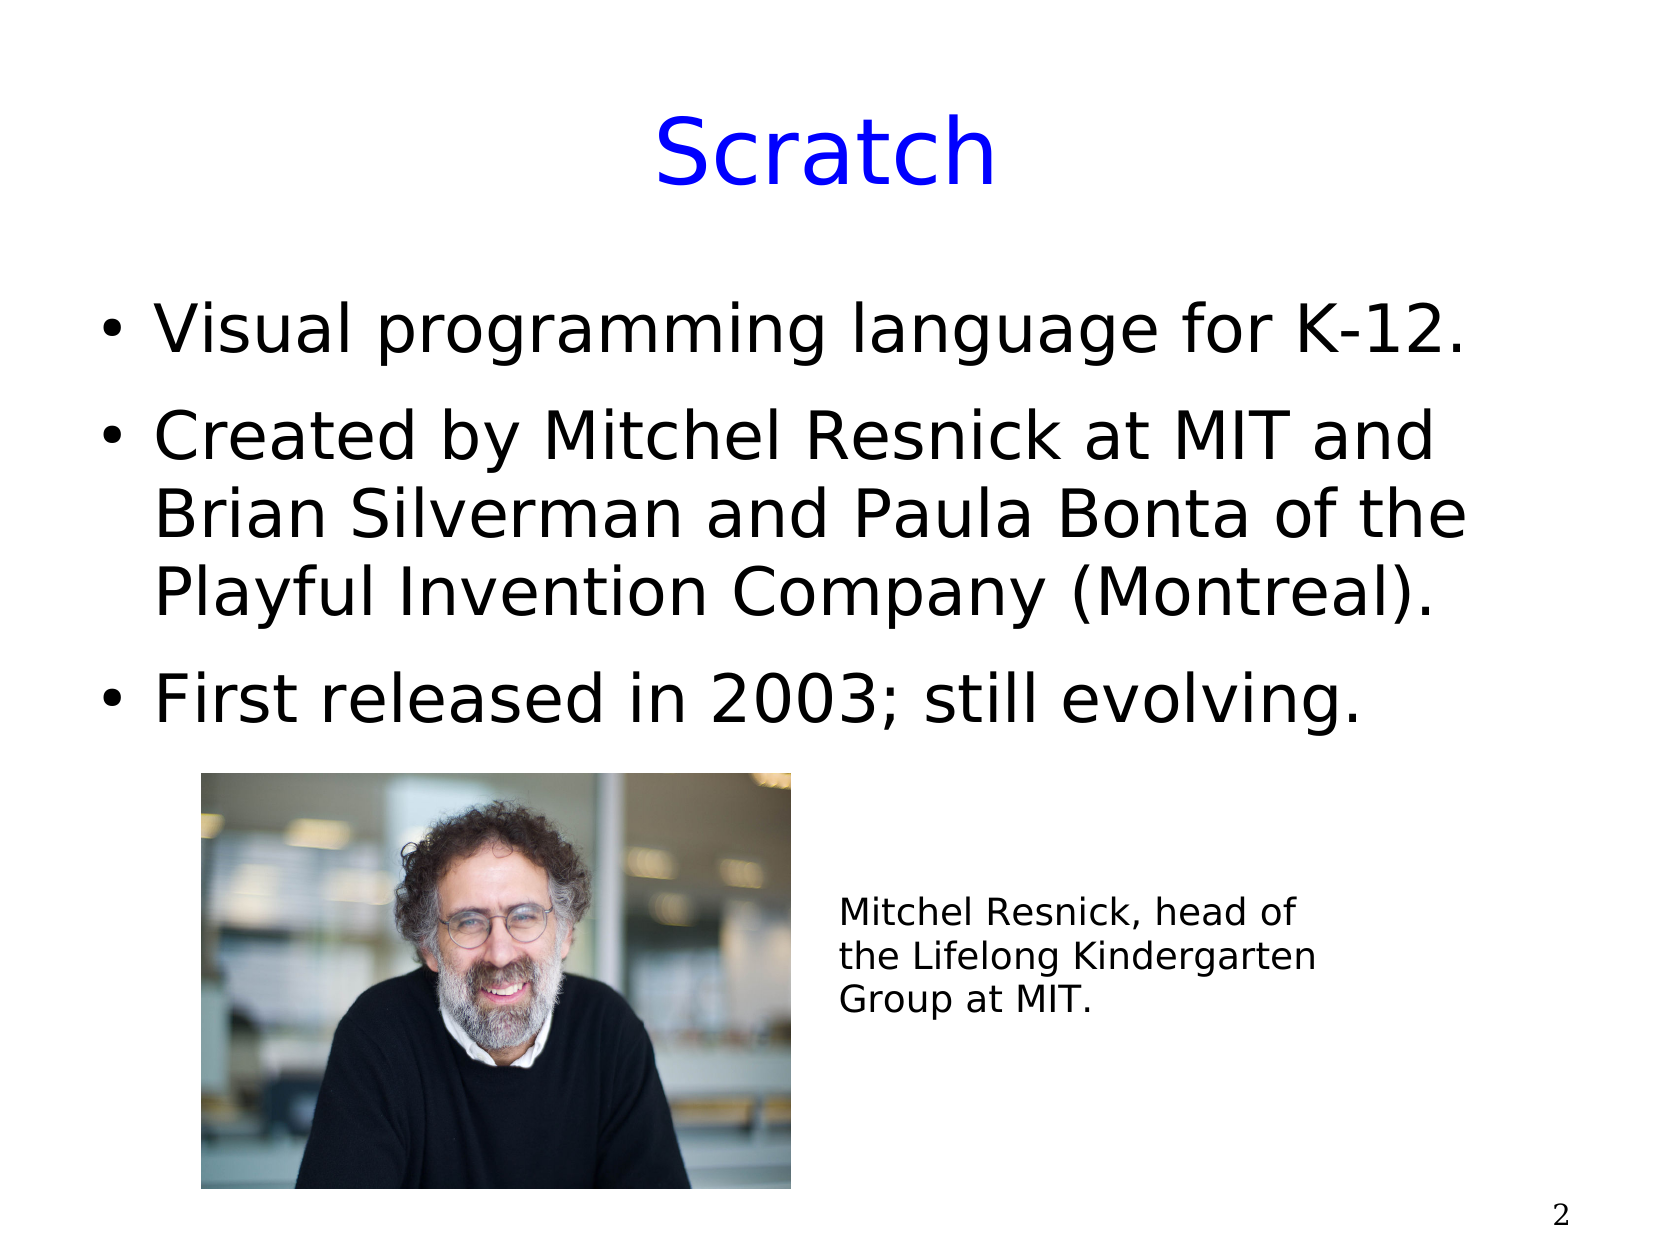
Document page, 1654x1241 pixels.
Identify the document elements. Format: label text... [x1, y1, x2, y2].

title Scratch [82, 49, 1571, 257]
list Visual programming language for K-12. Created by Mitchel Resnick at MIT and Brian Silverman and Paula Bonta of the Playful Invention Company (Montreal). First released in 2003; still evolving. [82, 290, 1571, 1109]
picture [201, 773, 791, 1189]
text_box Mitchel Resnick, head of the Lifelong Kindergarten Group at MIT. [823, 883, 1356, 1073]
